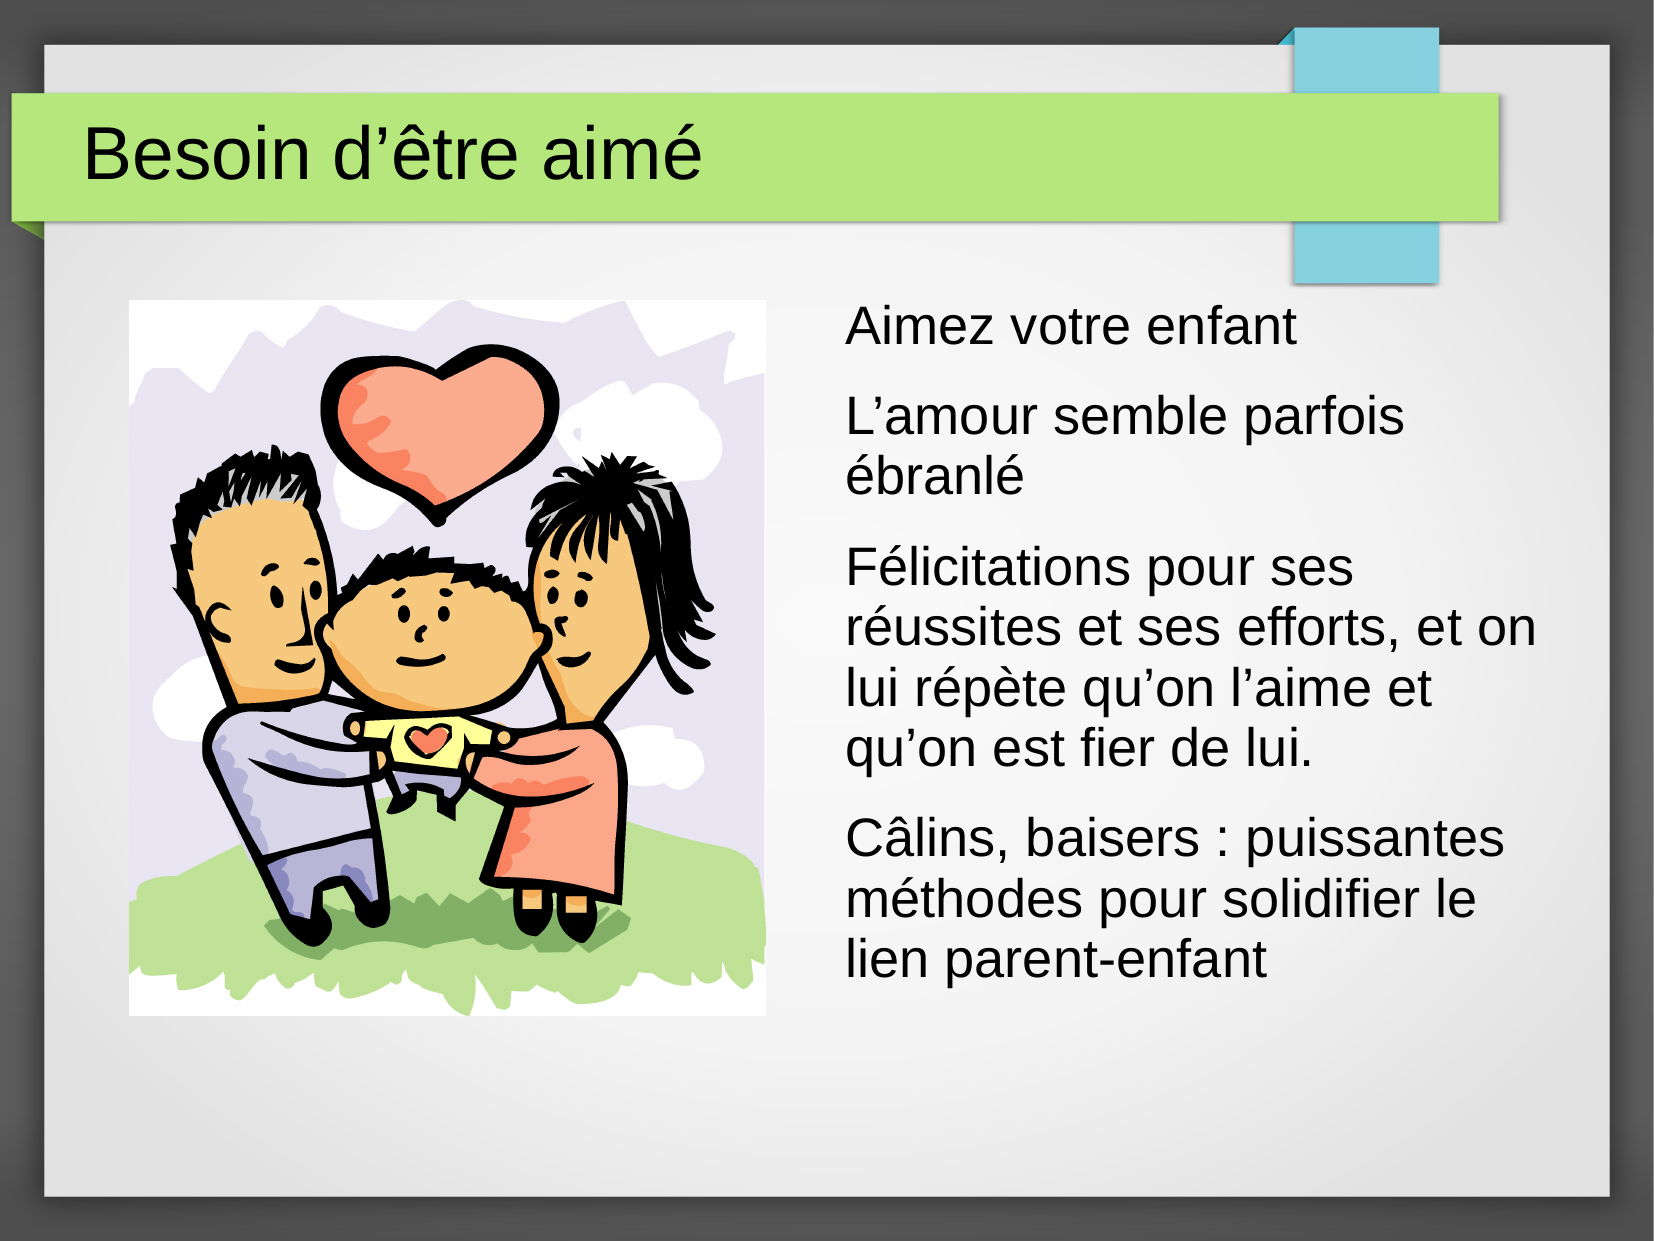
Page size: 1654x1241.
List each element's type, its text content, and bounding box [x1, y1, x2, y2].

picture [0, 0, 1654, 1241]
list Aimez votre enfant L’amour semble parfois ébranlé Félicitations pour ses réussites et ses efforts, et on lui répète qu’on l’aime et qu’on est fier de lui. Câlins, baisers : puissantes méthodes pour solidifier le lien parent-enfant [845, 295, 1572, 1015]
title Besoin d’être aimé [82, 94, 1264, 213]
